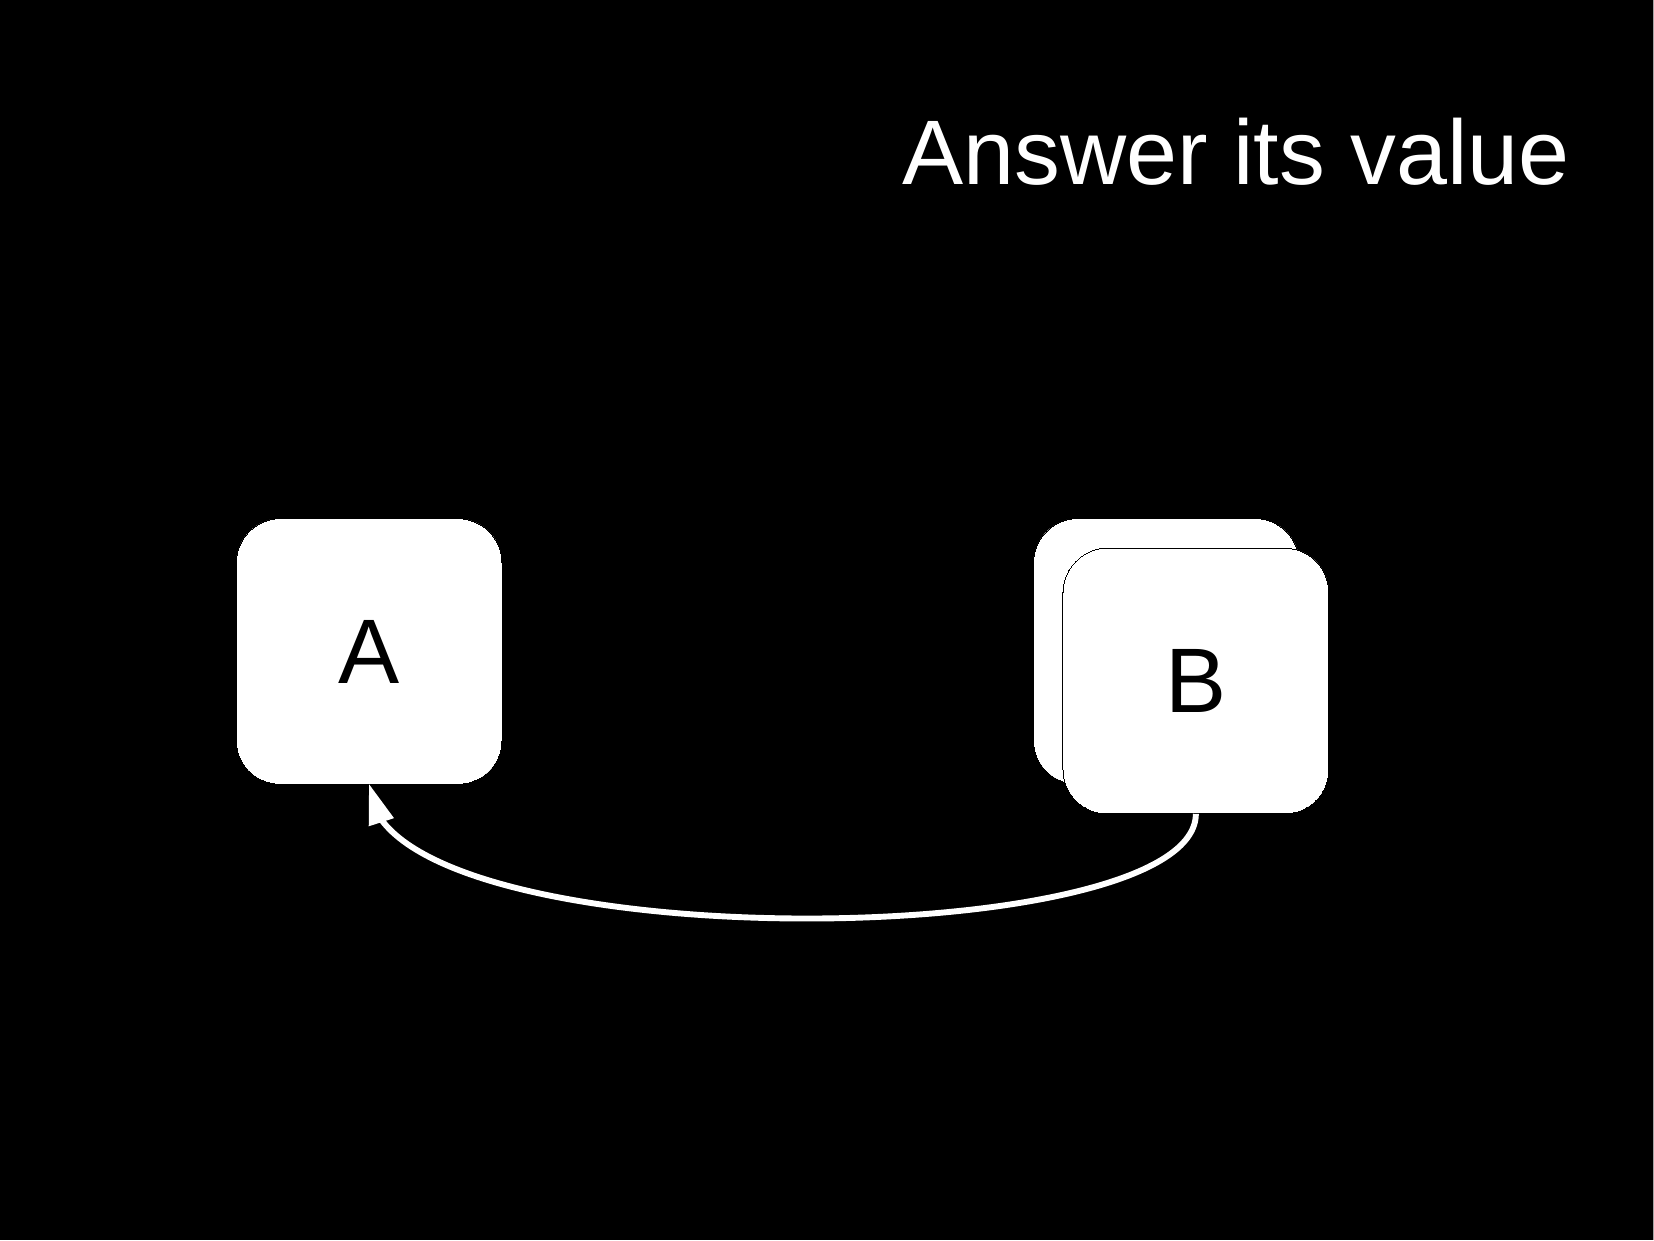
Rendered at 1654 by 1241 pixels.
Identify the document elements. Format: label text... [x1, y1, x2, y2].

text_box A [1033, 518, 1297, 783]
title Answer its value [82, 56, 1571, 250]
text_box B [1062, 548, 1329, 814]
text_box A [236, 518, 503, 785]
